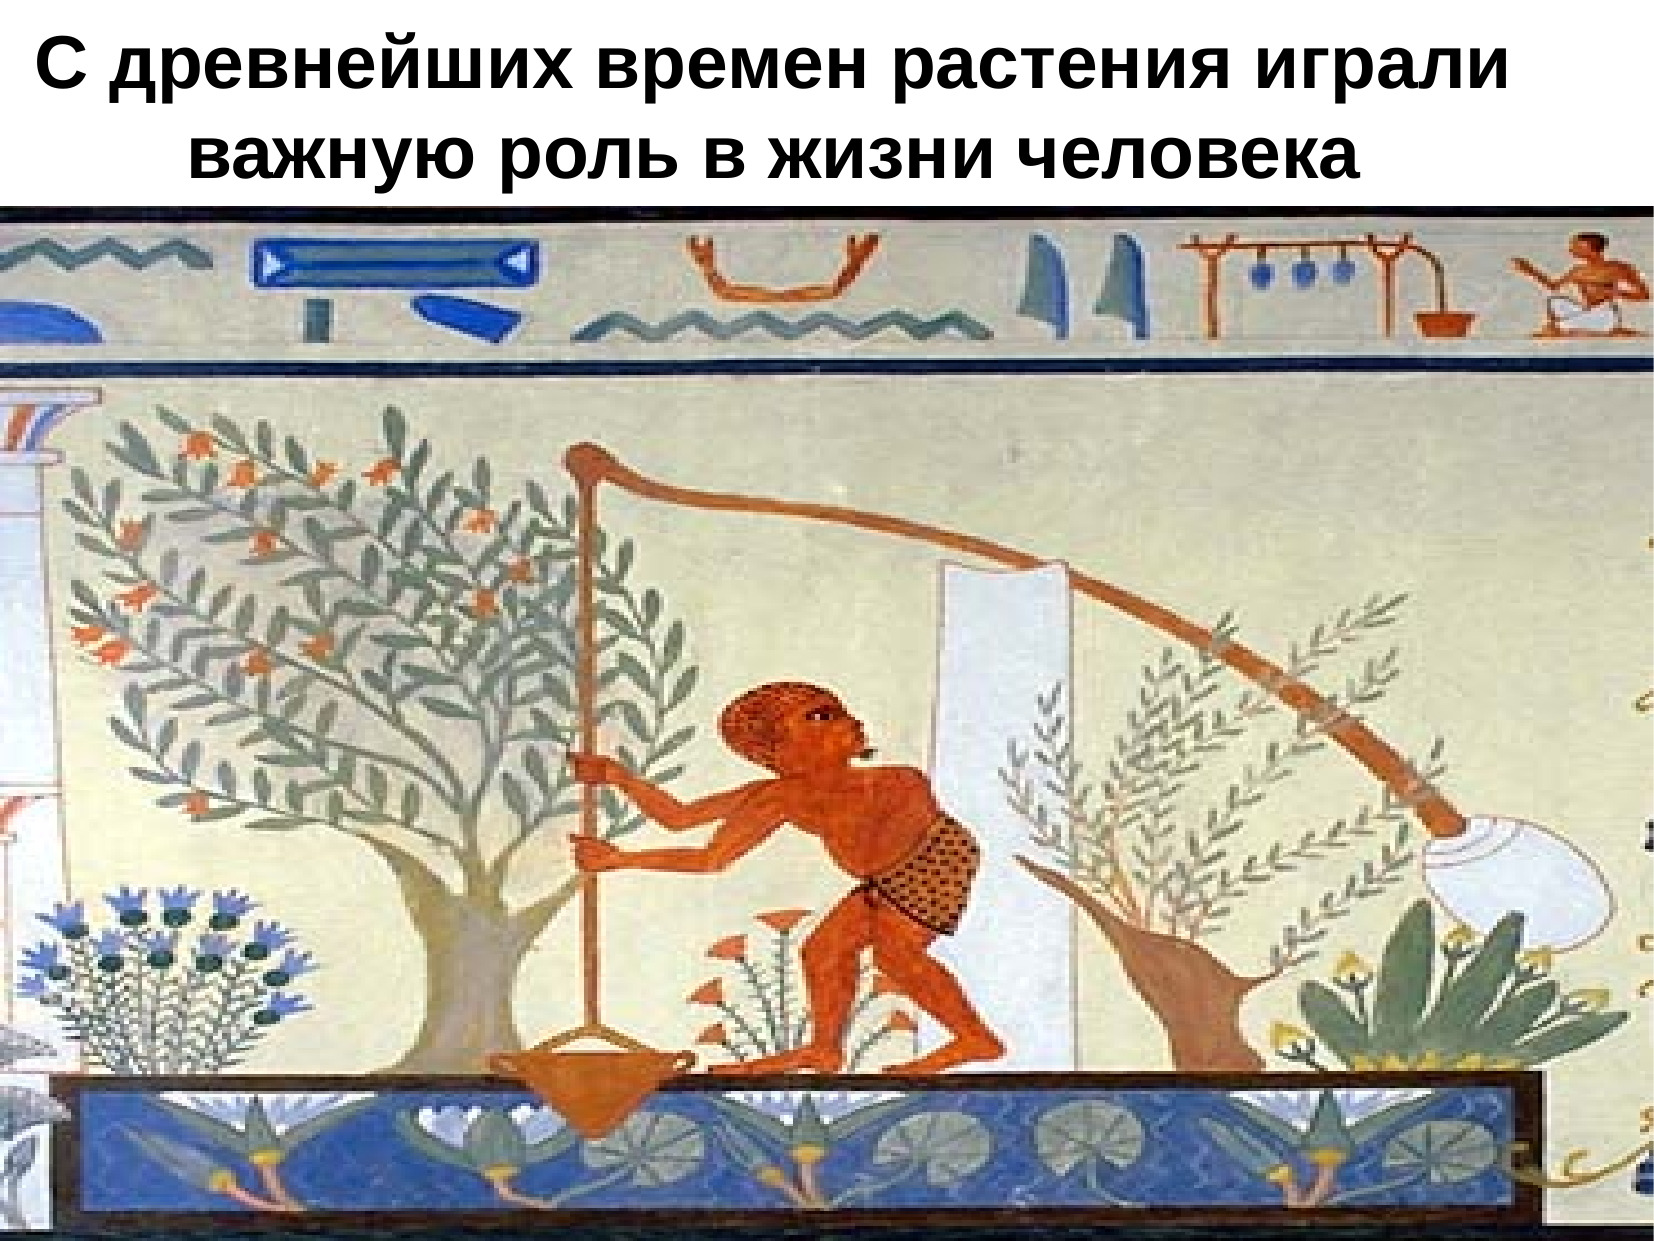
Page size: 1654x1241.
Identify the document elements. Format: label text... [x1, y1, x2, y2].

title С древнейших времен растения играли важную роль в жизни человека [29, 0, 1518, 208]
picture [0, 206, 1654, 1241]
